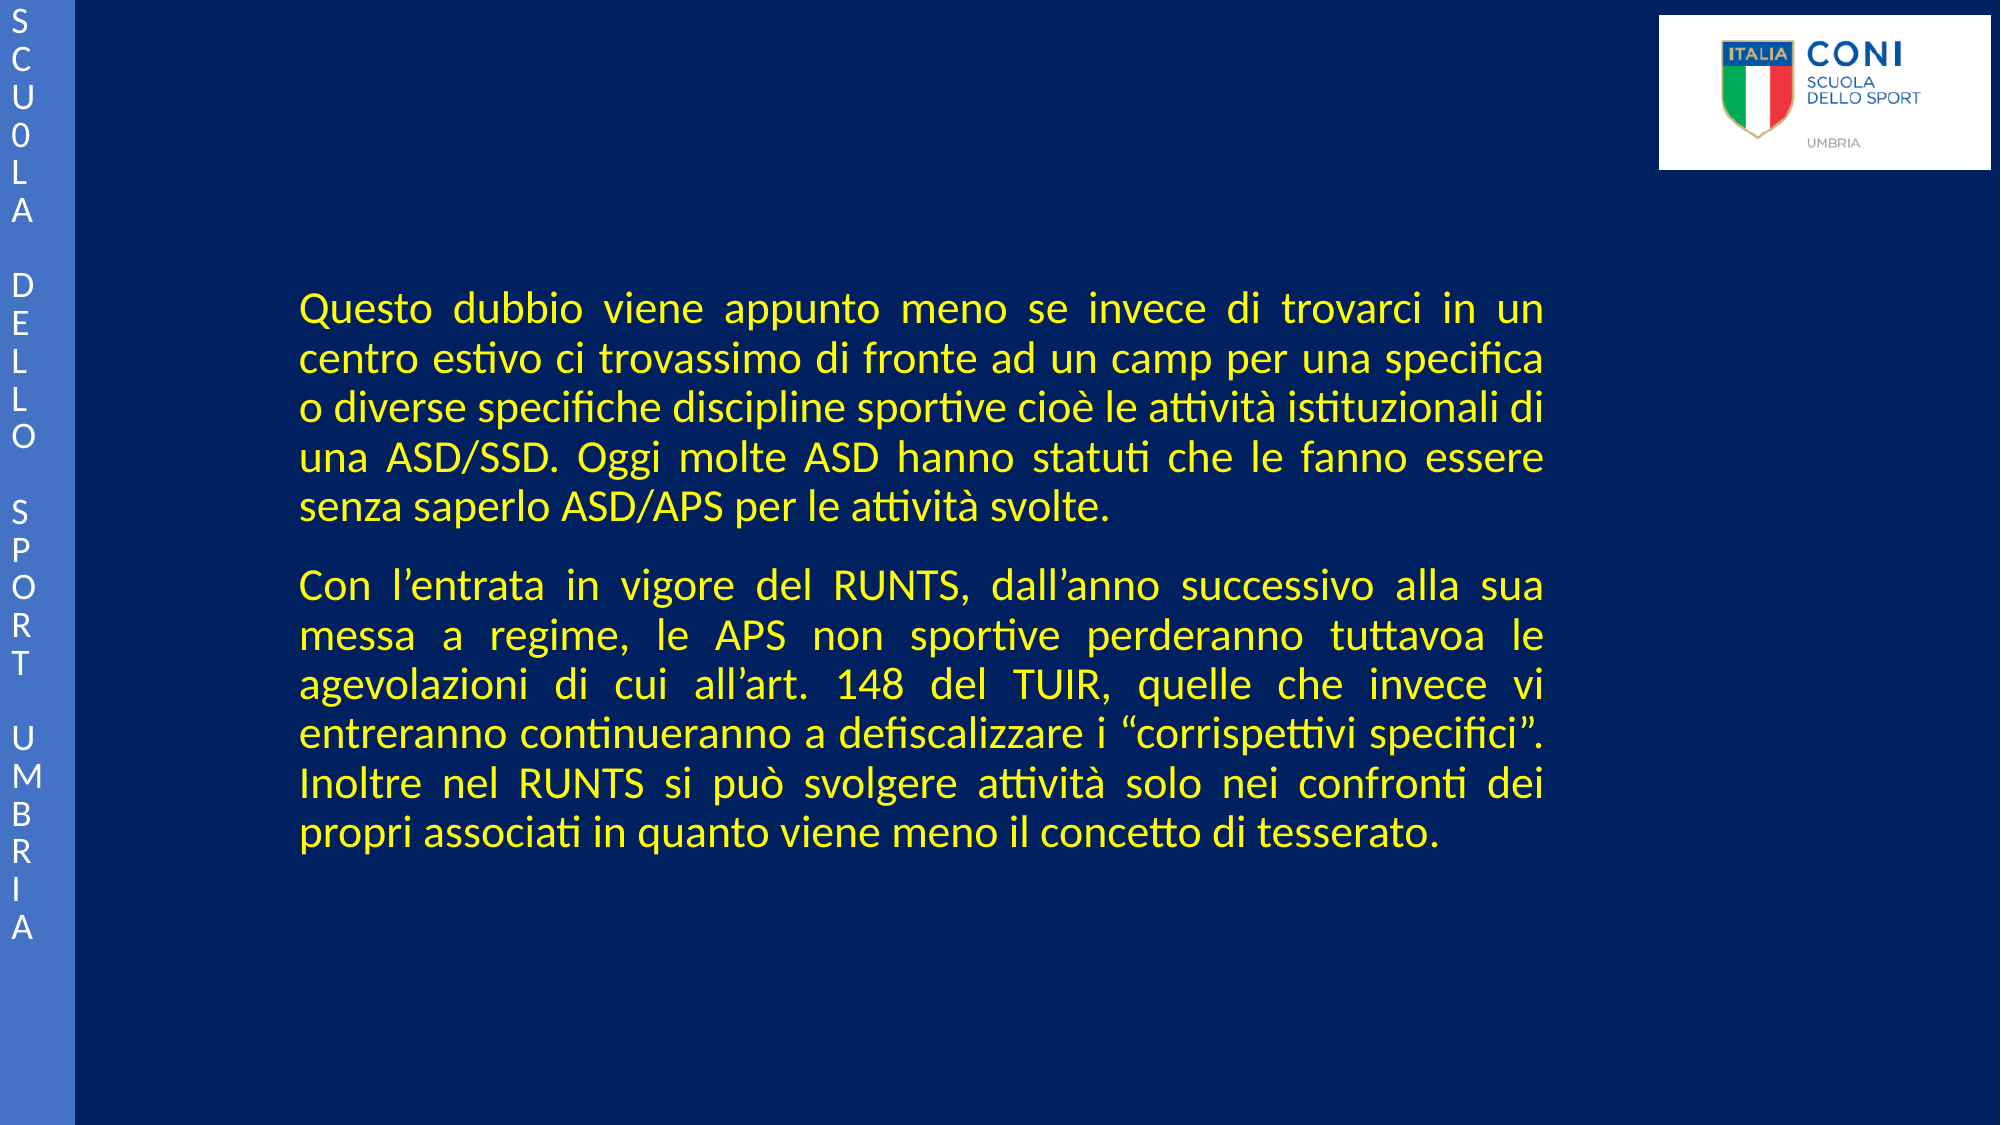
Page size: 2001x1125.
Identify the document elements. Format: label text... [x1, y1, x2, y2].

table_header S C U 0 L A D E L L O S P O R T U M B R I A [0, 0, 75, 1125]
list Questo dubbio viene appunto meno se invece di trovarci in un centro estivo ci trovassimo di fronte ad un camp per una specifica o diverse specifiche discipline sportive cioè le attività istituzionali di una ASD/SSD. Oggi molte ASD hanno statuti che le fanno essere senza saperlo ASD/APS per le attività svolte. Con l’entrata in vigore del RUNTS, dall’anno successivo alla sua messa a regime, le APS non sportive perderanno tuttavoa le agevolazioni di cui all’art. 148 del TUIR, quelle che invece vi entreranno continueranno a defiscalizzare i “corrispettivi specifici”. Inoltre nel RUNTS si può svolgere attività solo nei confronti dei propri associati in quanto viene meno il concetto di tesserato. [284, 118, 1560, 1022]
picture [1659, 15, 1991, 170]
